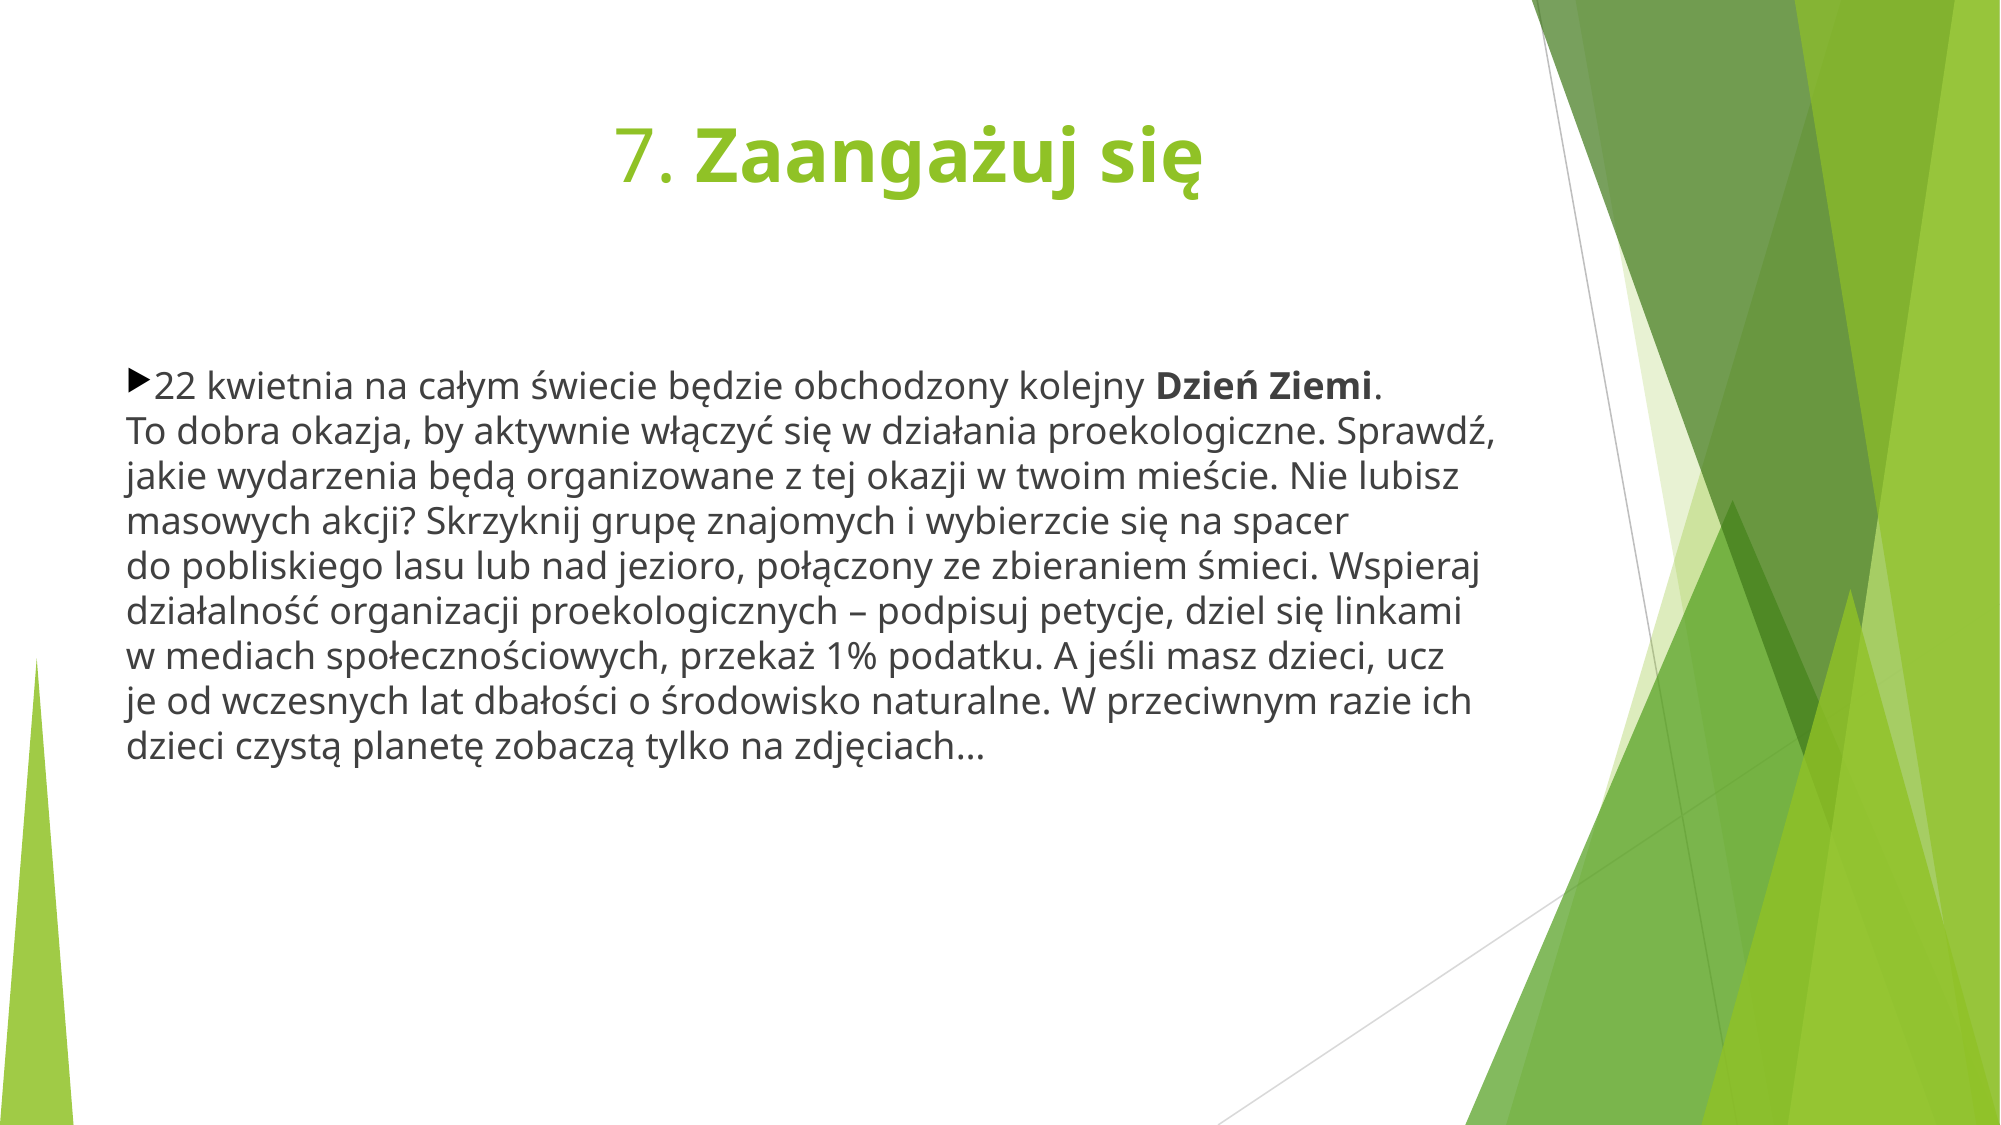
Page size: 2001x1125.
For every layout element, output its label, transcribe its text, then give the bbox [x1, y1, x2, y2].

title 7. Zaangażuj się [111, 99, 1522, 317]
list 22 kwietnia na całym świecie będzie obchodzony kolejny Dzień Ziemi. To dobra okazja, by aktywnie włączyć się w działania proekologiczne. Sprawdź, jakie wydarzenia będą organizowane z tej okazji w twoim mieście. Nie lubisz masowych akcji? Skrzyknij grupę znajomych i wybierzcie się na spacer do pobliskiego lasu lub nad jezioro, połączony ze zbieraniem śmieci. Wspieraj działalność organizacji proekologicznych – podpisuj petycje, dziel się linkami w mediach społecznościowych, przekaż 1% podatku. A jeśli masz dzieci, ucz je od wczesnych lat dbałości o środowisko naturalne. W przeciwnym razie ich dzieci czystą planetę zobaczą tylko na zdjęciach… [111, 354, 1522, 992]
